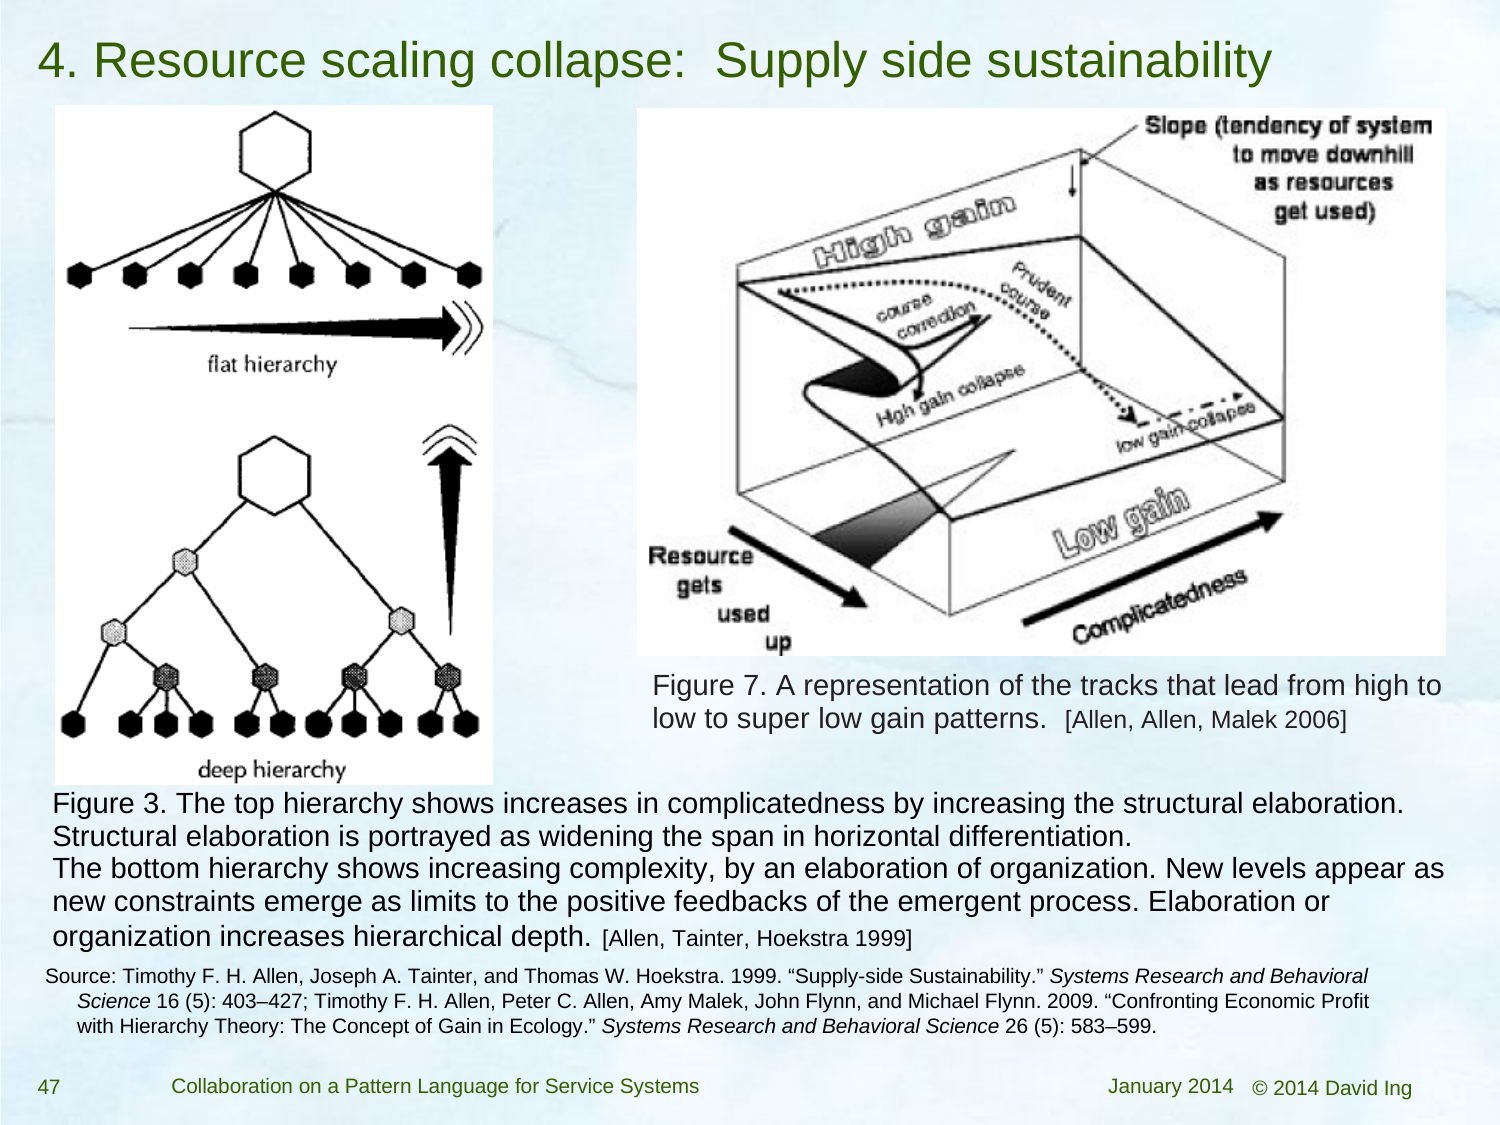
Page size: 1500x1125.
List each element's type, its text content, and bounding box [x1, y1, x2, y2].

picture [0, 0, 1500, 1125]
title 4. Resource scaling collapse: Supply side sustainability [37, 37, 1463, 152]
text_box Source: Timothy F. H. Allen, Joseph A. Tainter, and Thomas W. Hoekstra. 1999. “Supply-side Sustainability.” Systems Research and Behavioral Science 16 (5): 403–427; Timothy F. H. Allen, Peter C. Allen, Amy Malek, John Flynn, and Michael Flynn. 2009. “Confronting Economic Profit with Hierarchy Theory: The Concept of Gain in Ecology.” Systems Research and Behavioral Science 26 (5): 583–599. - [30, 955, 1427, 1070]
text_box Figure 7. A representation of the tracks that lead from high to low to super low gain patterns. [Allen, Allen, Malek 2006] [637, 661, 1463, 784]
text_box Figure 3. The top hierarchy shows increases in complicatedness by increasing the structural elaboration. Structural elaboration is portrayed as widening the span in horizontal differentiation. The bottom hierarchy shows increasing complexity, by an elaboration of organization. New levels appear as new constraints emerge as limits to the positive feedbacks of the emergent process. Elaboration or organization increases hierarchical depth. [Allen, Tainter, Hoekstra 1999] [37, 779, 1500, 968]
